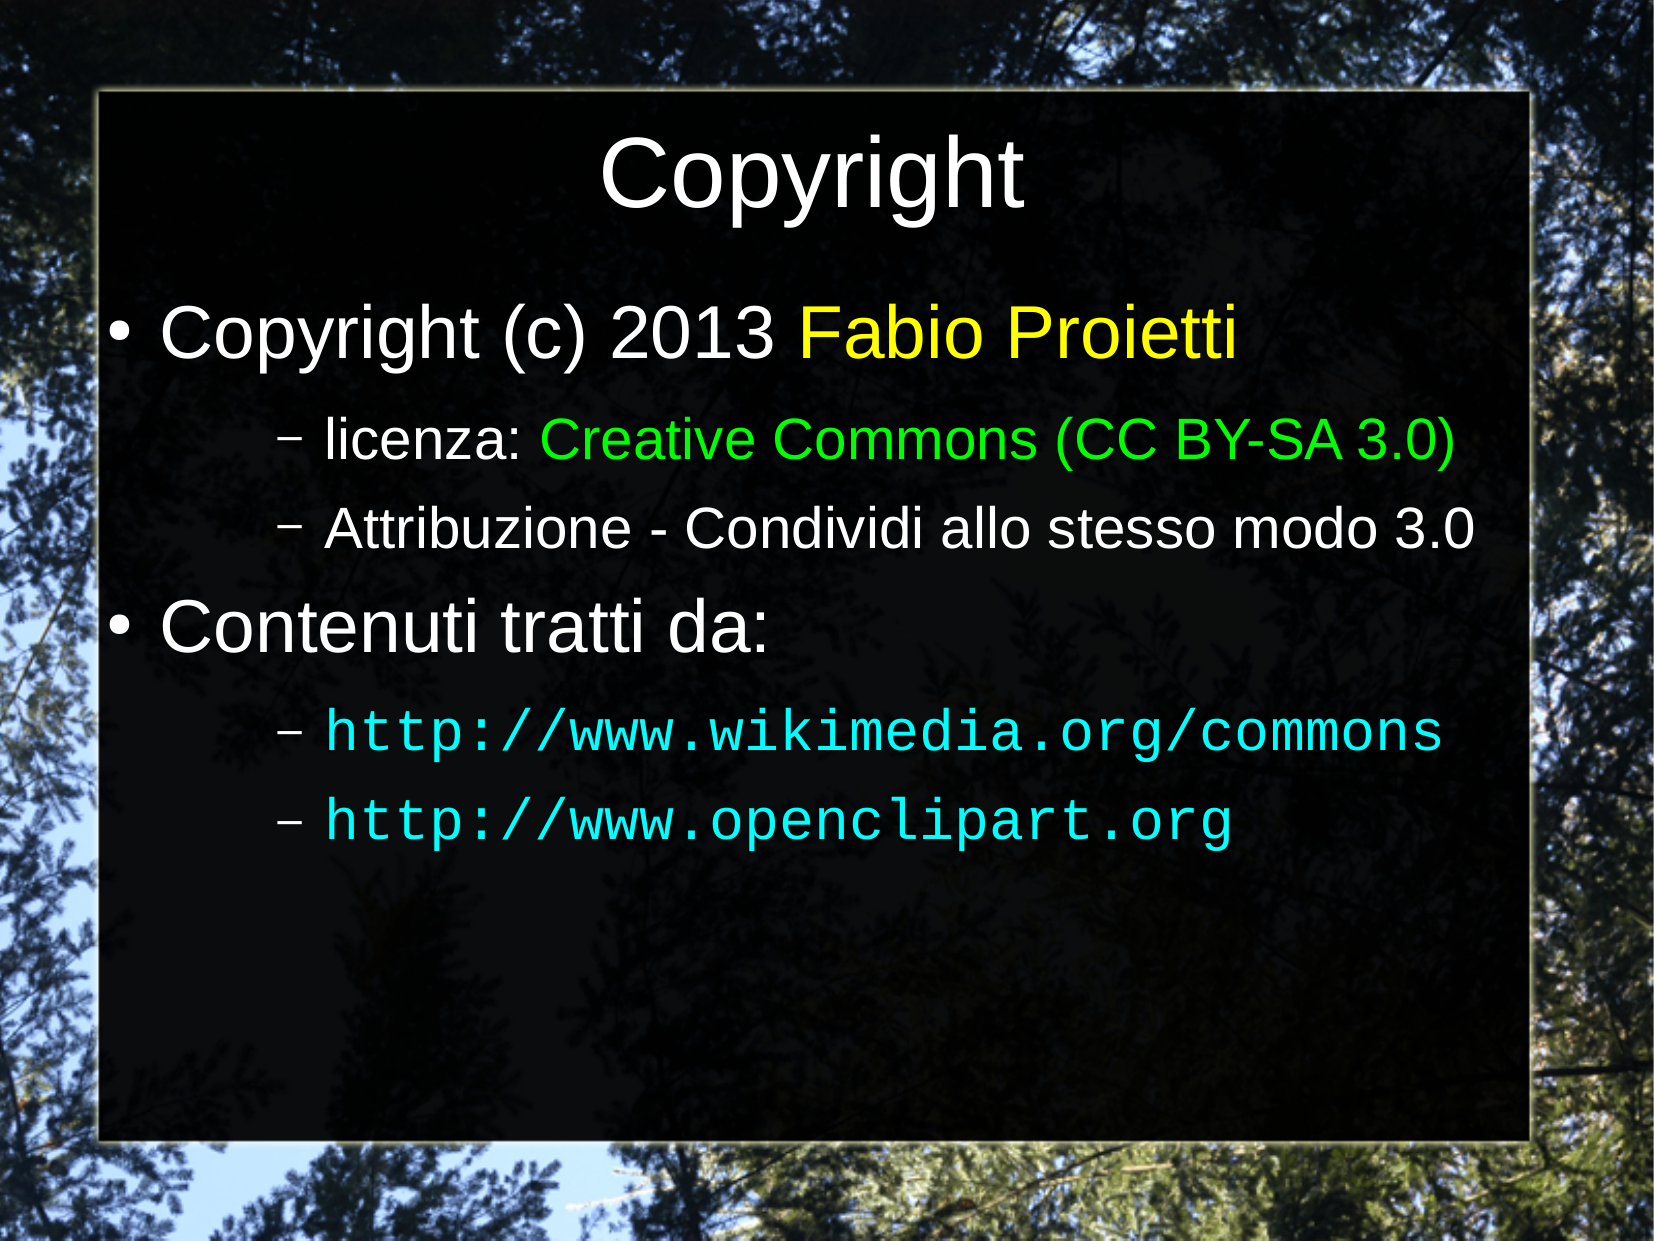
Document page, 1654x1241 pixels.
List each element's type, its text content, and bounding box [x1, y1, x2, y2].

list Copyright (c) 2013 Fabio Proietti licenza: Creative Commons (CC BY-SA 3.0) Attribuzione - Condividi allo stesso modo 3.0 Contenuti tratti da: http://www.wikimedia.org/commons http://www.openclipart.org [88, 290, 1536, 1010]
picture [0, 0, 1654, 1241]
title Copyright [88, 88, 1536, 257]
